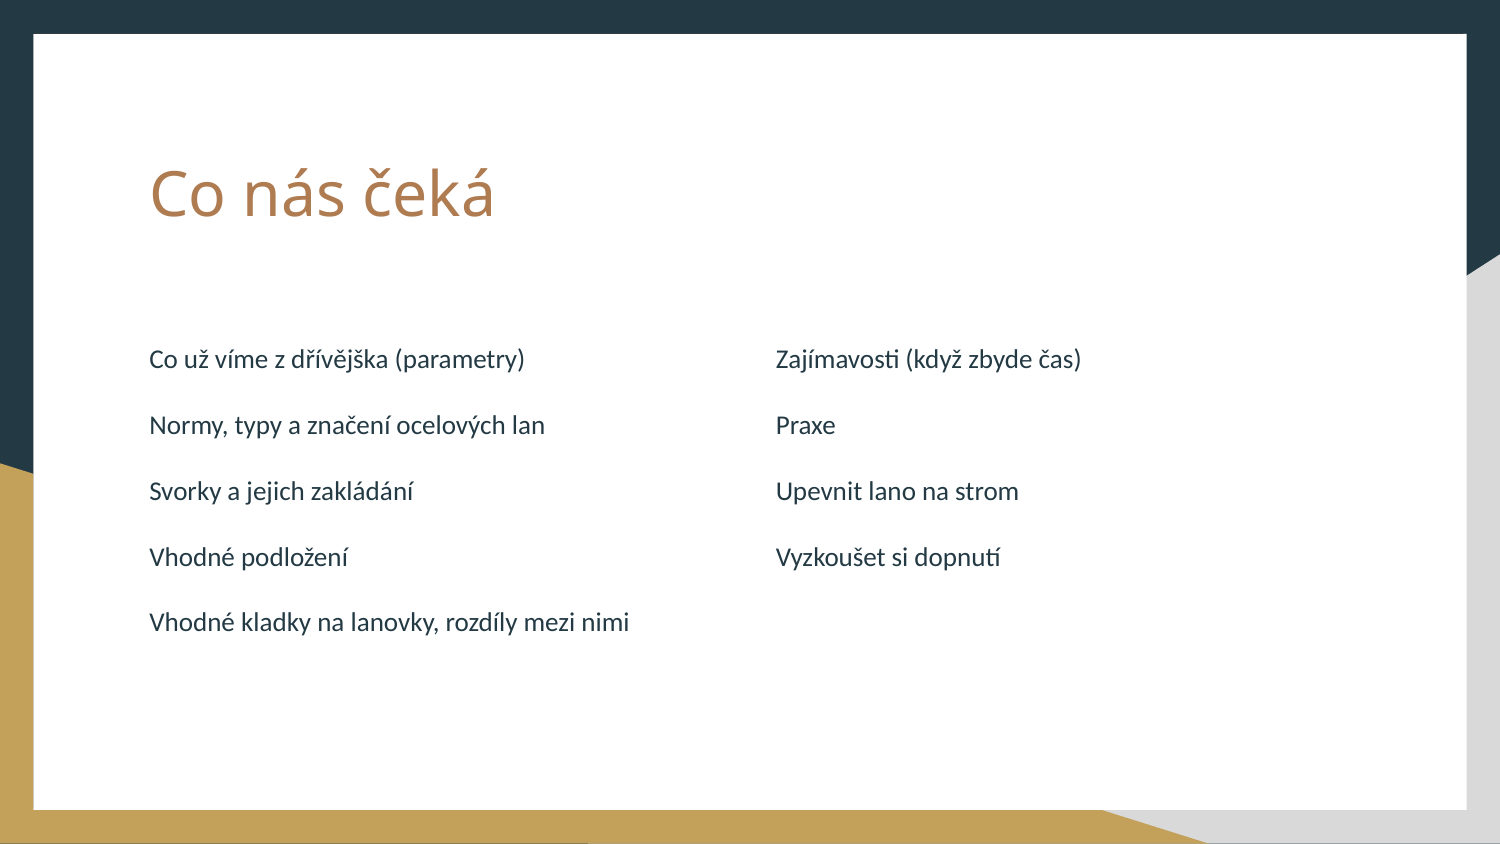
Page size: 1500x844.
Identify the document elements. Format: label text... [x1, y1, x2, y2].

list Co už víme z dřívějška (parametry) Normy, typy a značení ocelových lan Svorky a jejich zakládání Vhodné podložení Vhodné kladky na lanovky, rozdíly mezi nimi [134, 326, 739, 729]
title Co nás čeká [134, 138, 1366, 296]
list Zajímavosti (když zbyde čas) Praxe Upevnit lano na strom Vyzkoušet si dopnutí [760, 326, 1366, 729]
